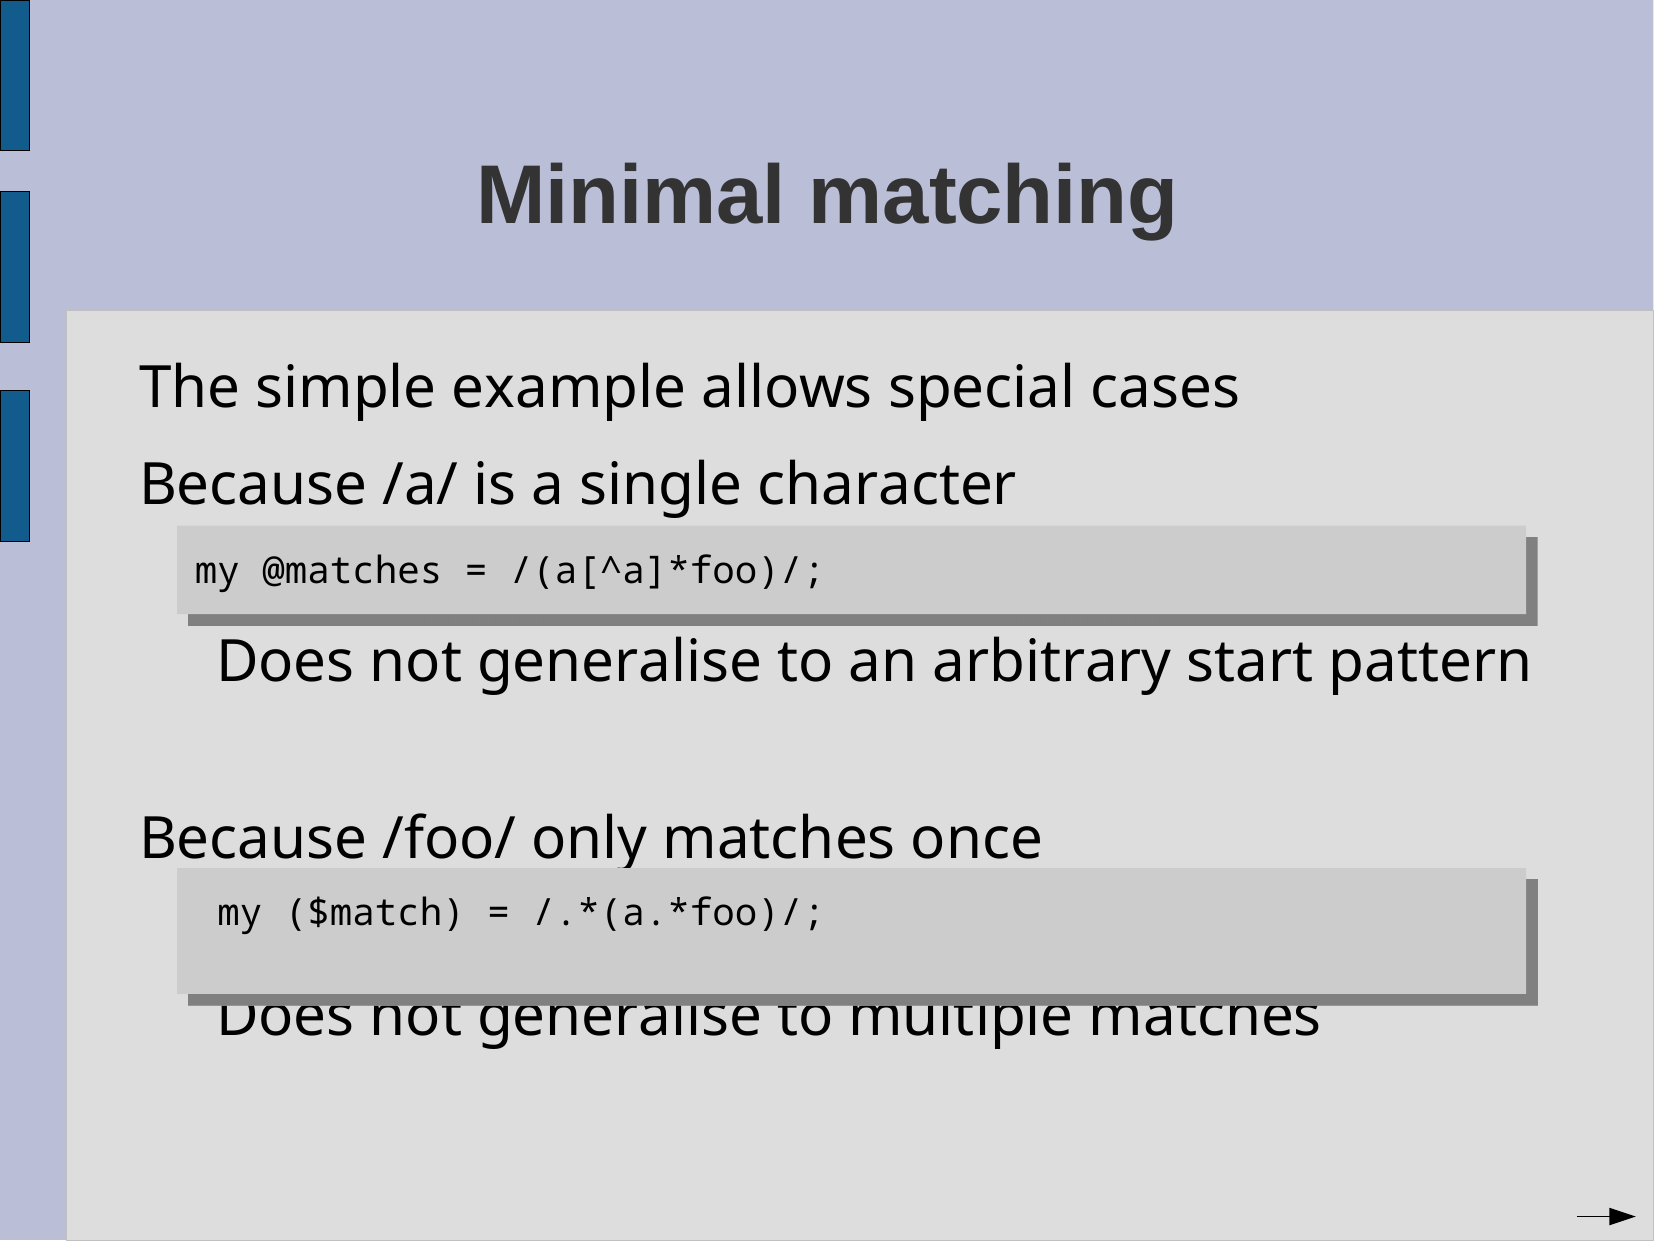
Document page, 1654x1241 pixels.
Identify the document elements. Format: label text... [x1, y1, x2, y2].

text_box my ($match) = /.*(a.*foo)/; [177, 868, 1527, 967]
title Minimal matching [121, 91, 1534, 299]
text_box my @matches = /(a[^a]*foo)/; [177, 525, 1527, 615]
list The simple example allows special cases Because /a/ is a single character Does not generalise to an arbitrary start pattern Because /foo/ only matches once Does not generalise to multiple matches [121, 344, 1534, 1043]
